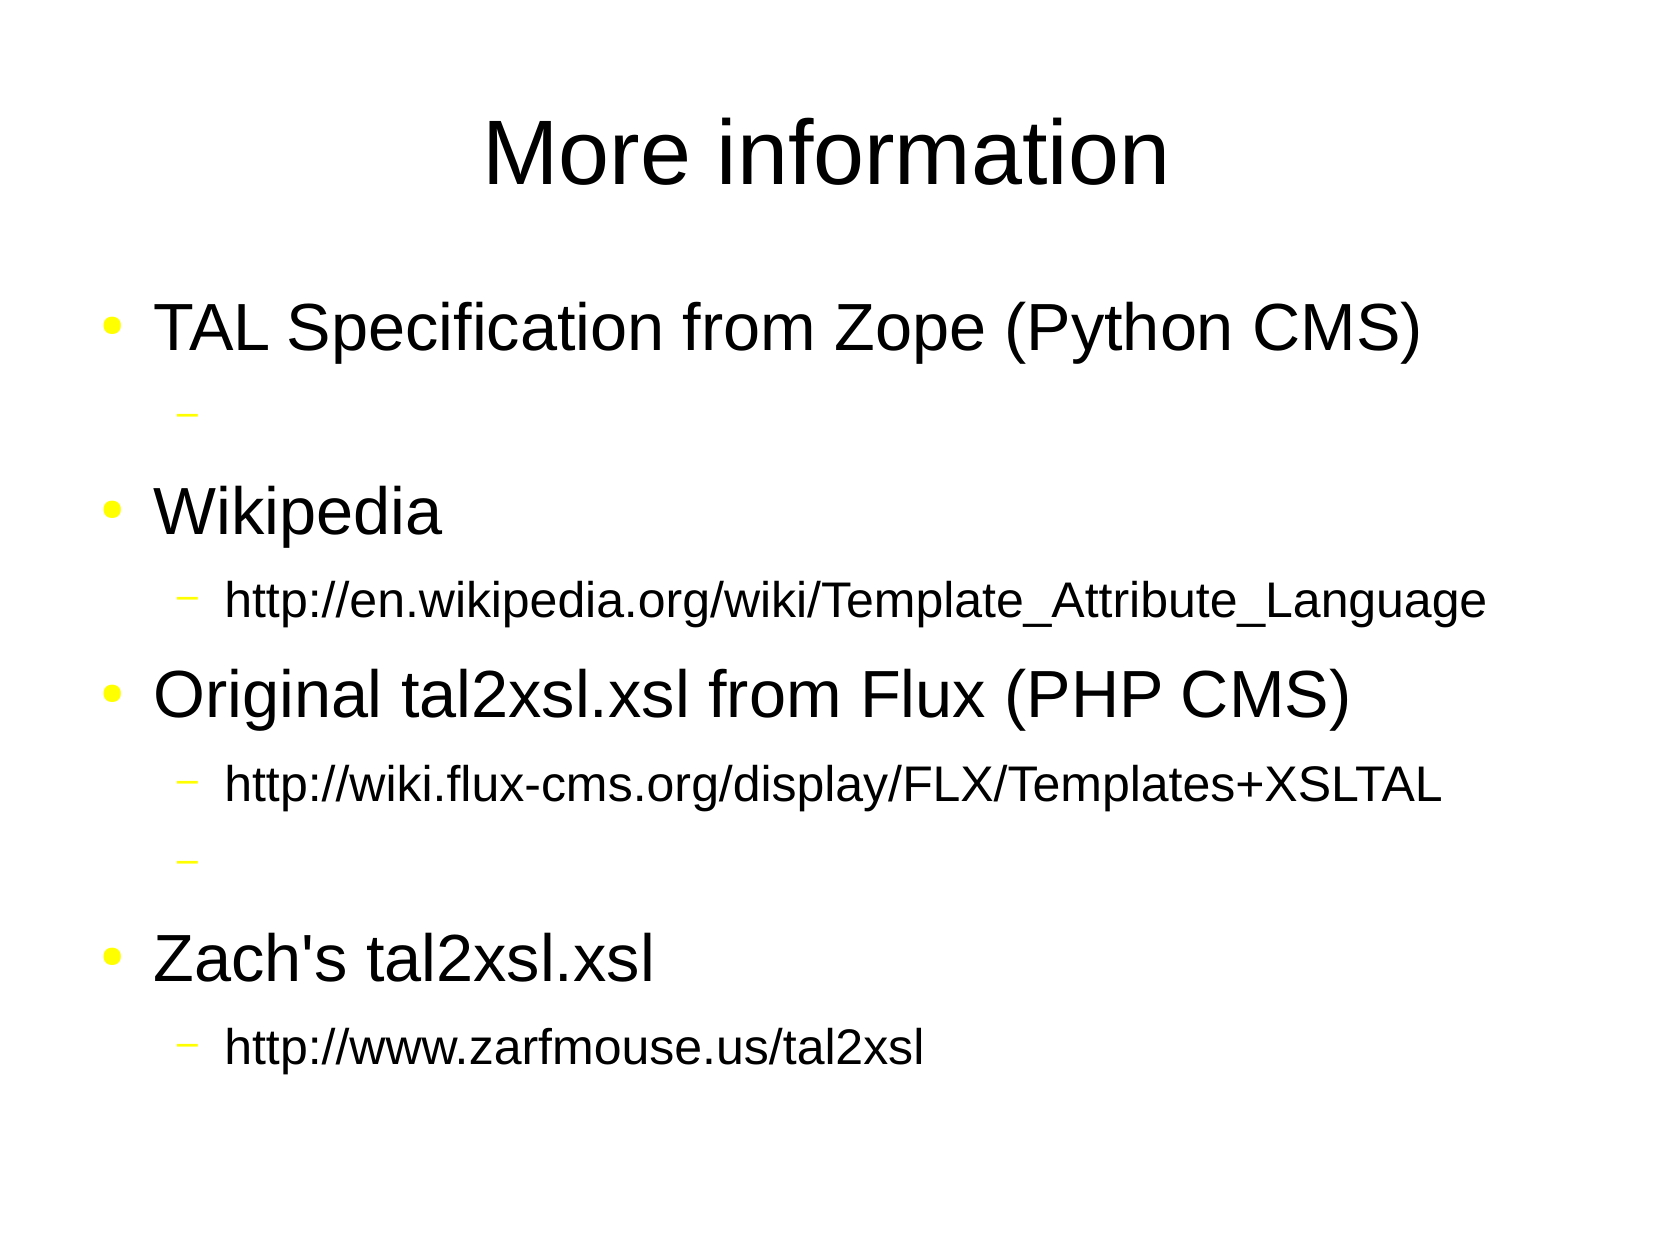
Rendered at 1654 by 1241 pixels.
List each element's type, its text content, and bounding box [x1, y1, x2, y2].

list TAL Specification from Zope (Python CMS) http://wiki.zope.org/ZPT/TALSpecification14 Wikipedia http://en.wikipedia.org/wiki/Template_Attribute_Language Original tal2xsl.xsl from Flux (PHP CMS) http://wiki.flux-cms.org/display/FLX/Templates+XSLTAL http://php5.bitflux.org/xsltal/ Zach's tal2xsl.xsl http://www.zarfmouse.us/tal2xsl [82, 290, 1571, 1203]
title More information [82, 49, 1571, 257]
